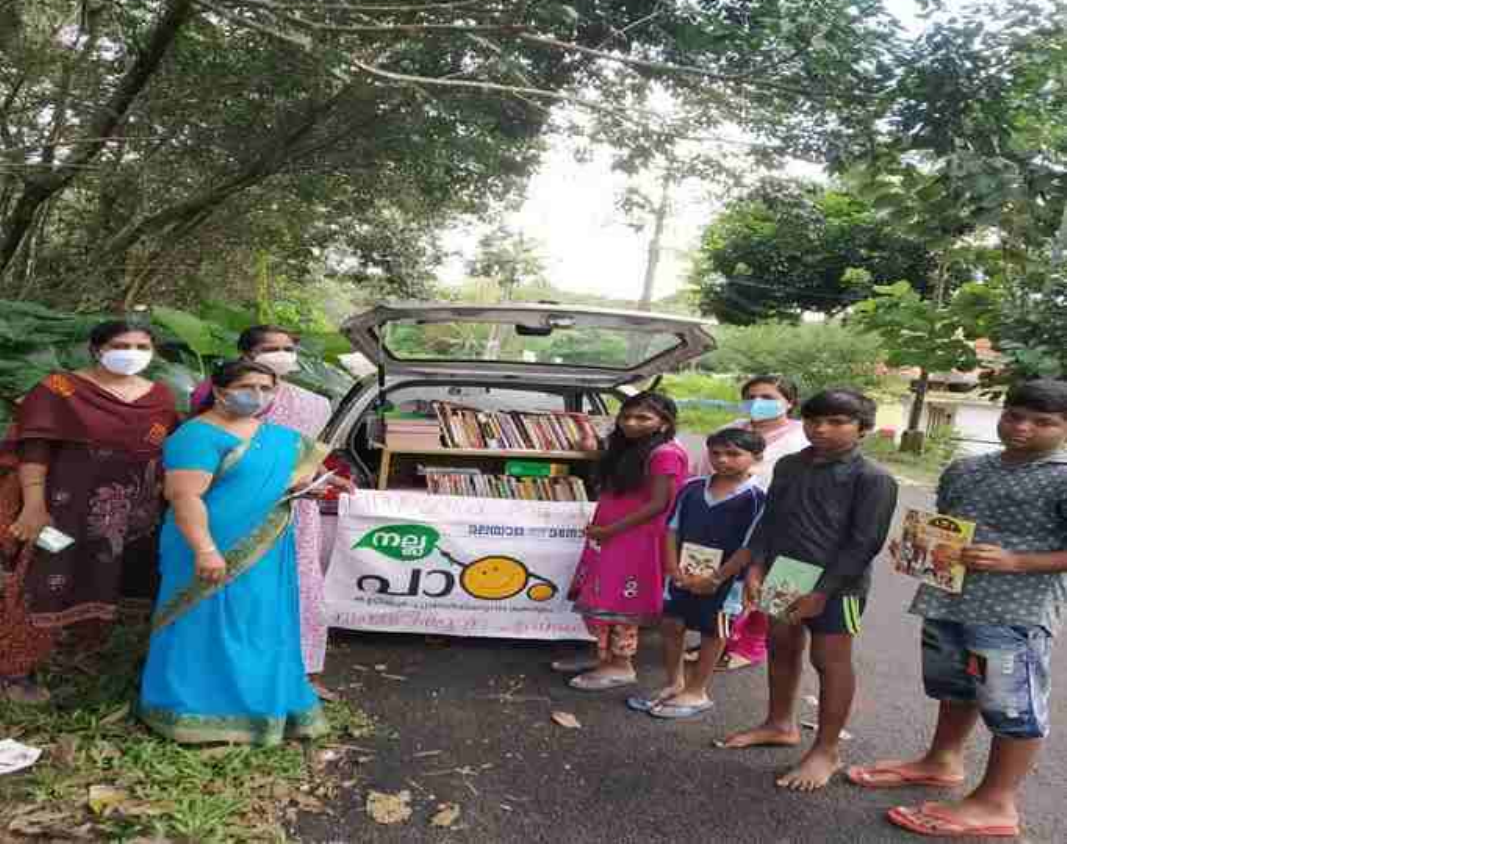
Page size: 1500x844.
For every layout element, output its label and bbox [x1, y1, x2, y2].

picture [0, 0, 1067, 844]
